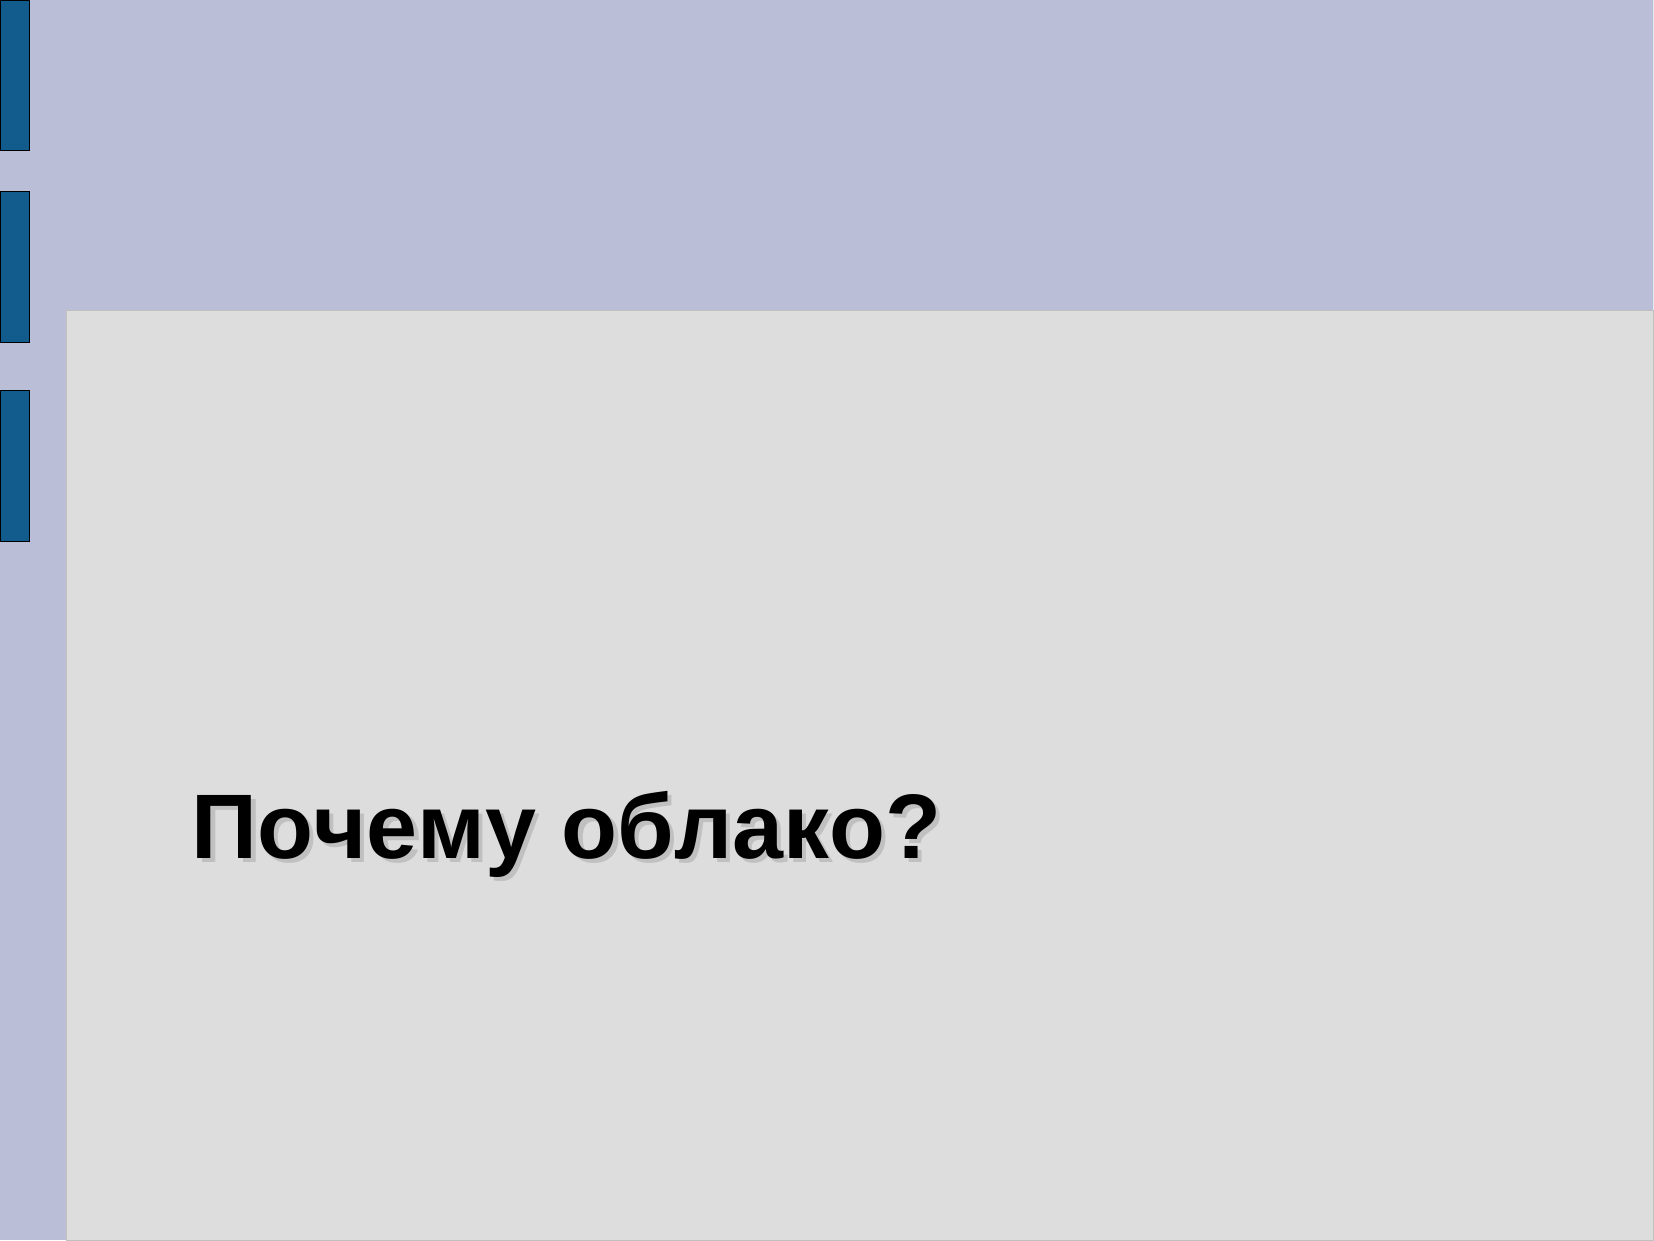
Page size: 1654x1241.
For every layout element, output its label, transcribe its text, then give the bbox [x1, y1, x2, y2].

text_box Почему облако? [177, 767, 1152, 886]
